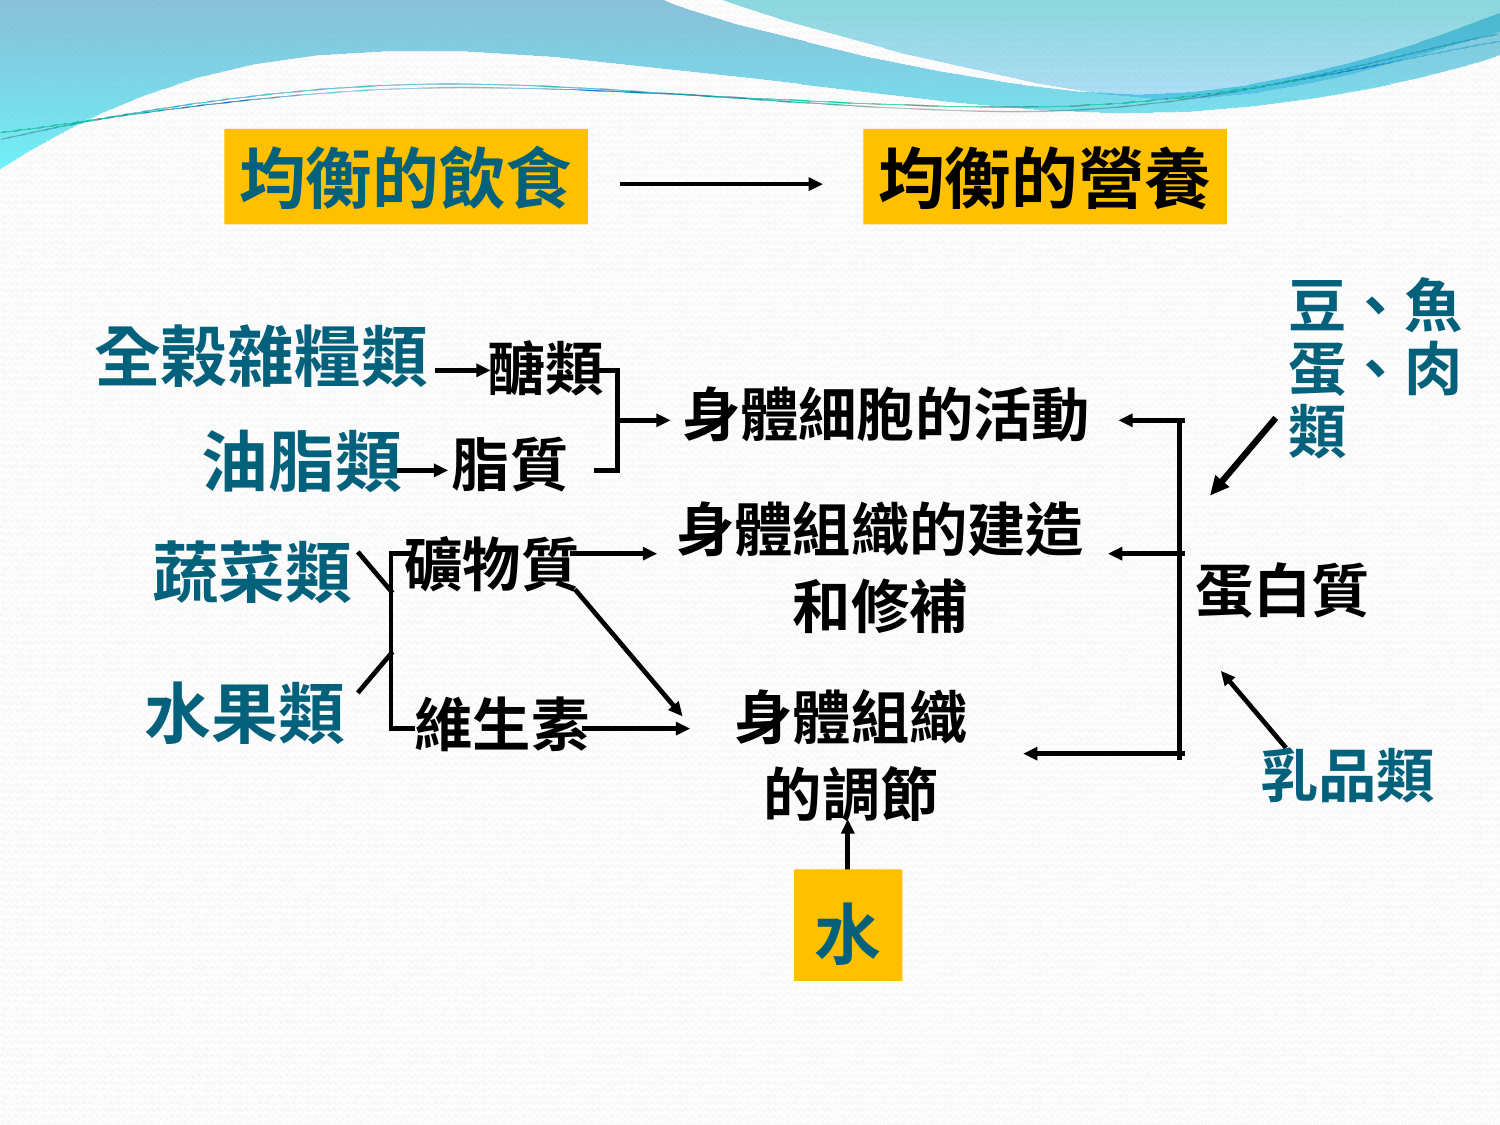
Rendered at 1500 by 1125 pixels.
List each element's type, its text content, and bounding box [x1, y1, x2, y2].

text_box 均衡的營養 [863, 128, 1227, 225]
text_box 蛋白質 [1180, 532, 1386, 633]
text_box 水果類 [130, 664, 381, 760]
text_box 脂質 [437, 420, 584, 506]
text_box 全榖雜糧類 [58, 306, 464, 403]
text_box 醣類 [472, 324, 619, 411]
text_box 身體組織的建造和修補 [654, 478, 1107, 648]
text_box 身體細胞的活動 [667, 370, 1105, 456]
text_box 醣類 [519, 367, 526, 378]
text_box 均衡的飲食 [224, 128, 588, 225]
text_box 水 [794, 869, 903, 981]
text_box 身體組織的調節 [713, 666, 989, 836]
text_box 礦物質 [389, 506, 595, 606]
text_box 醣類 [525, 383, 535, 388]
text_box 蔬菜類 [137, 506, 368, 619]
text_box 維生素 [400, 666, 605, 766]
text_box 豆、魚蛋、肉類 [1273, 269, 1500, 474]
text_box 乳品類 [1245, 717, 1451, 817]
picture [0, 0, 1500, 1125]
text_box 醣類 [495, 359, 506, 386]
text_box 油脂類 [187, 412, 417, 508]
